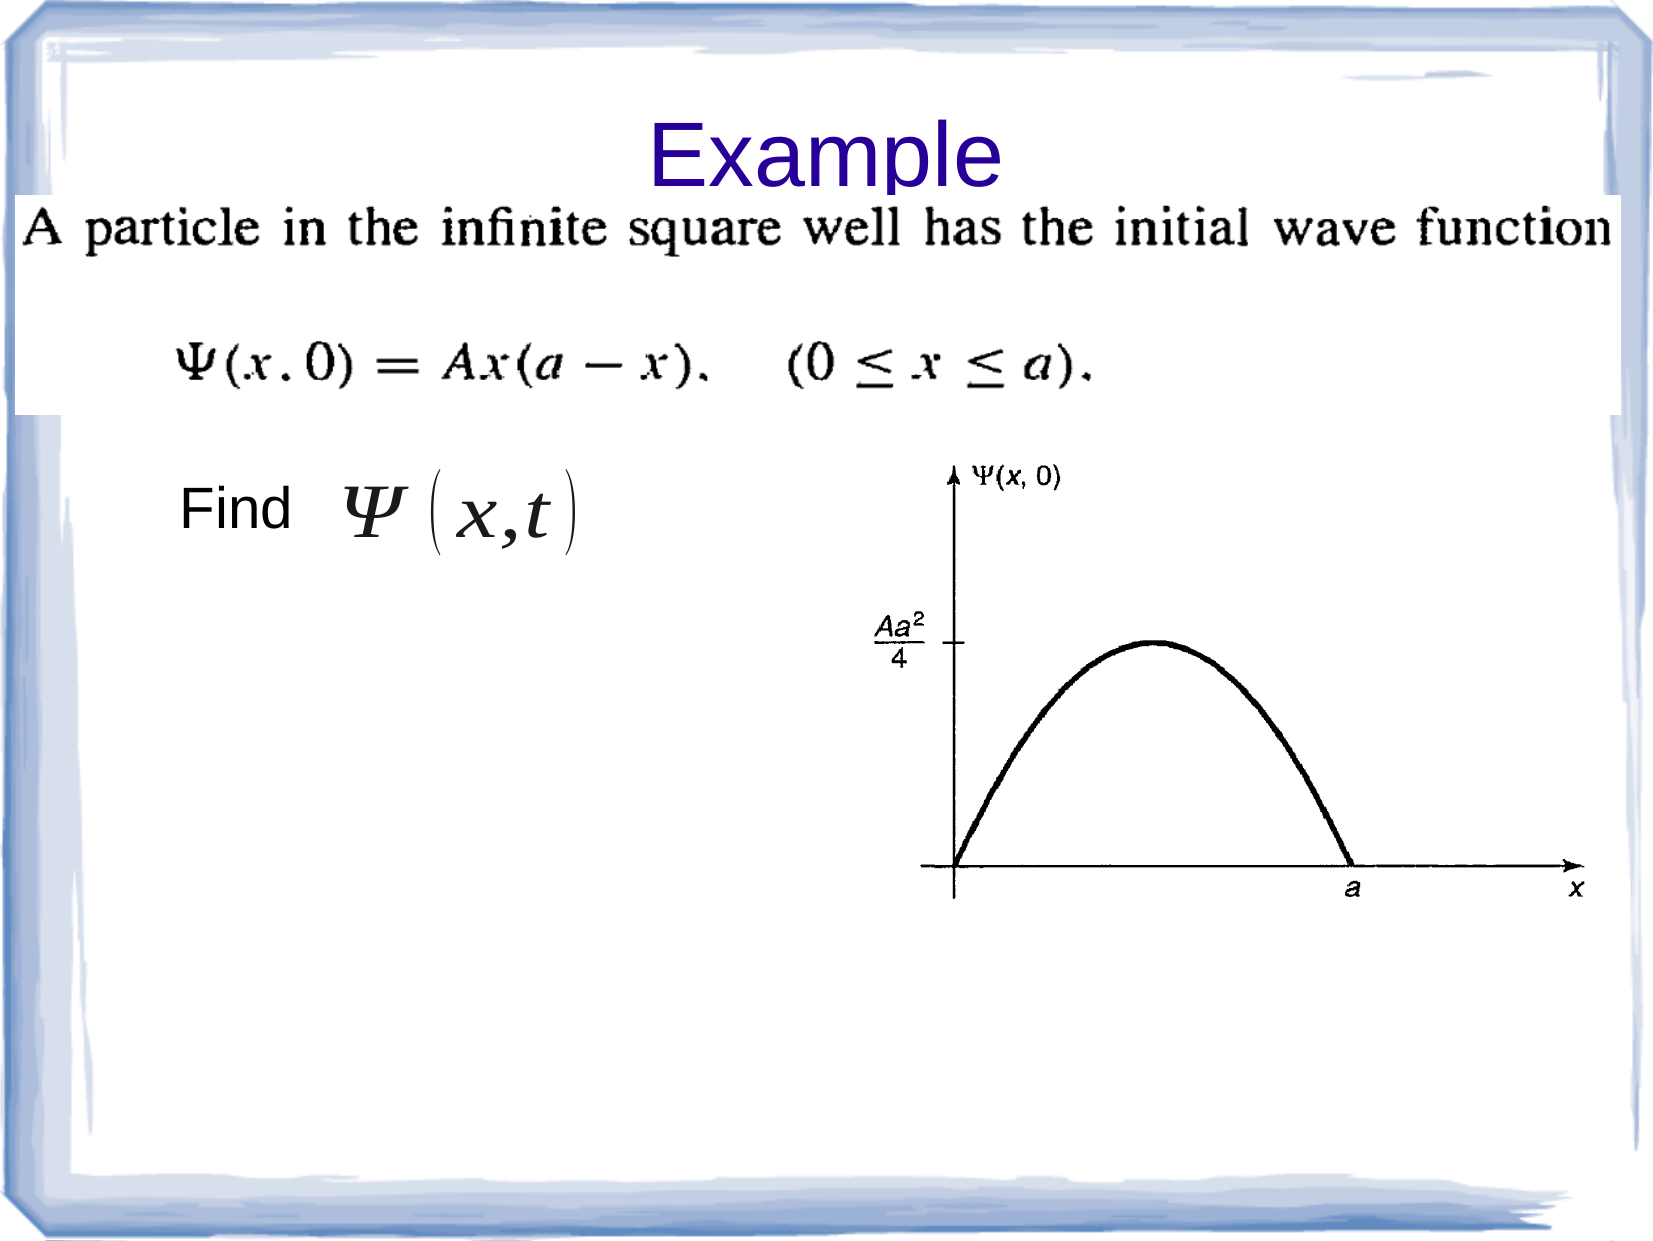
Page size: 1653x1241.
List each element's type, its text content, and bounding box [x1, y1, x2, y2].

text_box Find [165, 469, 376, 556]
chart [315, 465, 616, 566]
picture [0, 0, 1653, 1241]
title Example [82, 49, 1571, 195]
